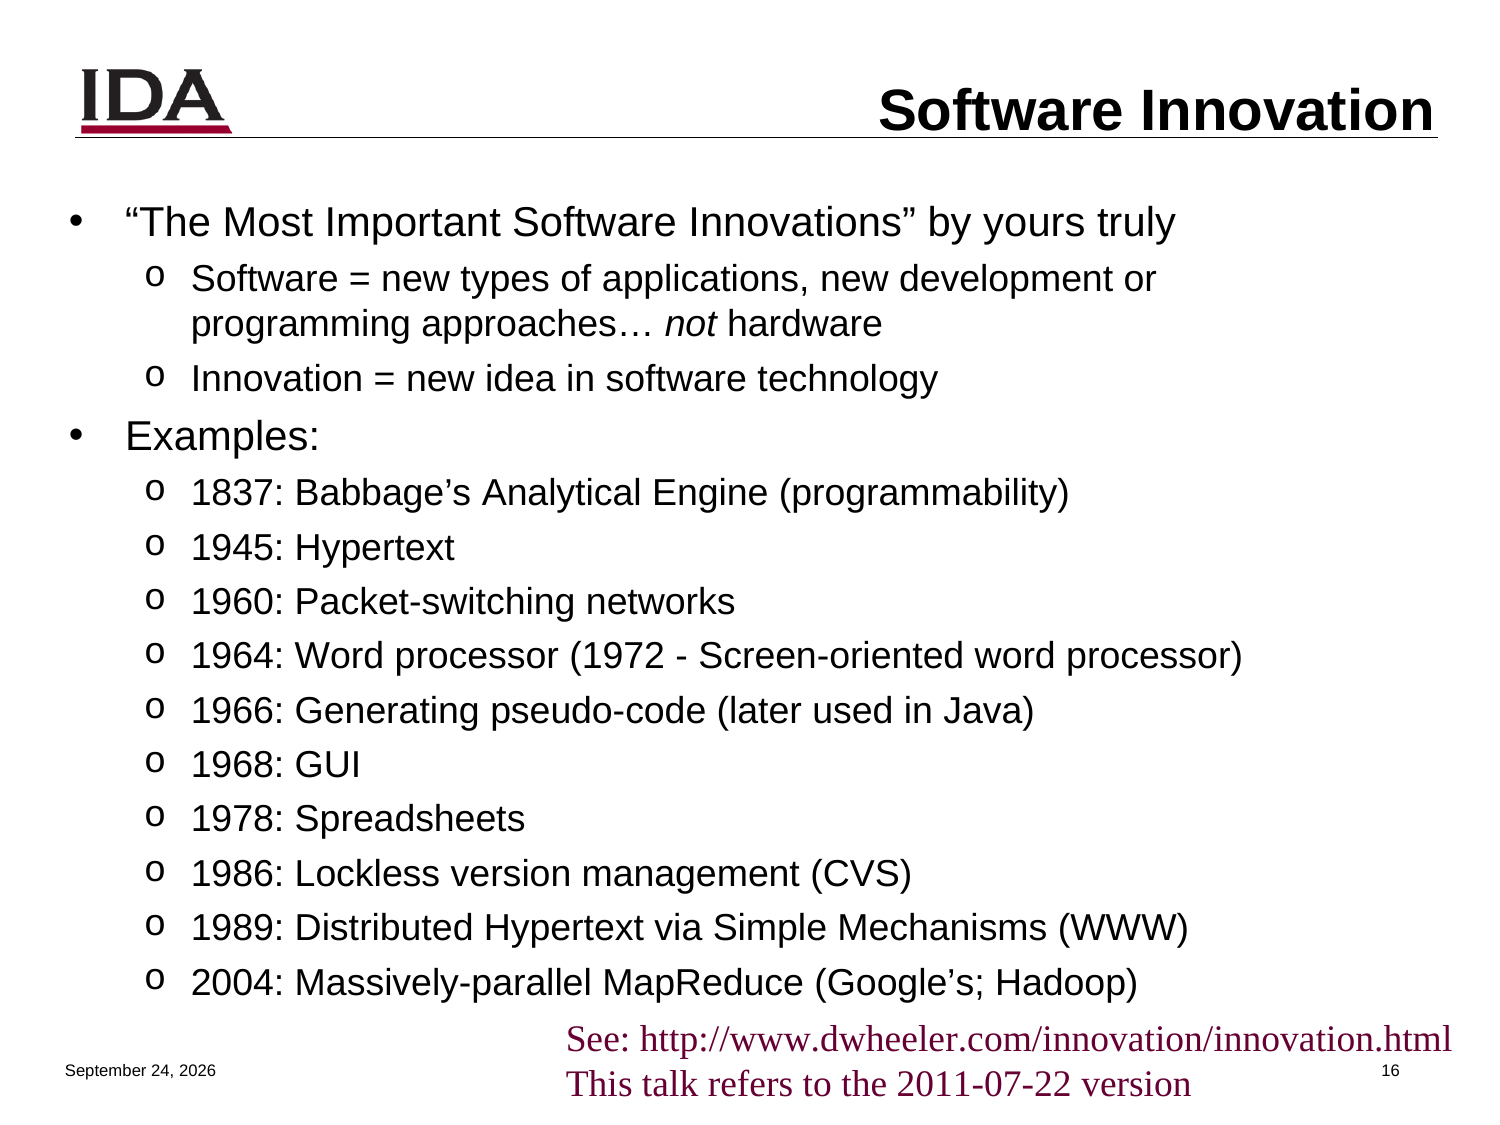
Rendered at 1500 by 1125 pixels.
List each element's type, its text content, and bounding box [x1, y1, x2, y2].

title Software Innovation [425, 64, 1450, 150]
picture [77, 65, 233, 138]
text_box November 9, 2011 [49, 1012, 363, 1088]
text_box See: http://www.dwheeler.com/innovation/innovation.html This talk refers to the 2011-07-22 version [551, 1006, 1469, 1112]
list “The Most Important Software Innovations” by yours truly Software = new types of applications, new development or programming approaches… not hardware Innovation = new idea in software technology Examples: 1837: Babbage’s Analytical Engine (programmability) 1945: Hypertext 1960: Packet-switching networks 1964: Word processor (1972 - Screen-oriented word processor) 1966: Generating pseudo-code (later used in Java) 1968: GUI 1978: Spreadsheets 1986: Lockless version management (CVS) 1989: Distributed Hypertext via Simple Mechanisms (WWW) 2004: Massively-parallel MapReduce (Google’s; Hadoop) [53, 187, 1401, 1013]
